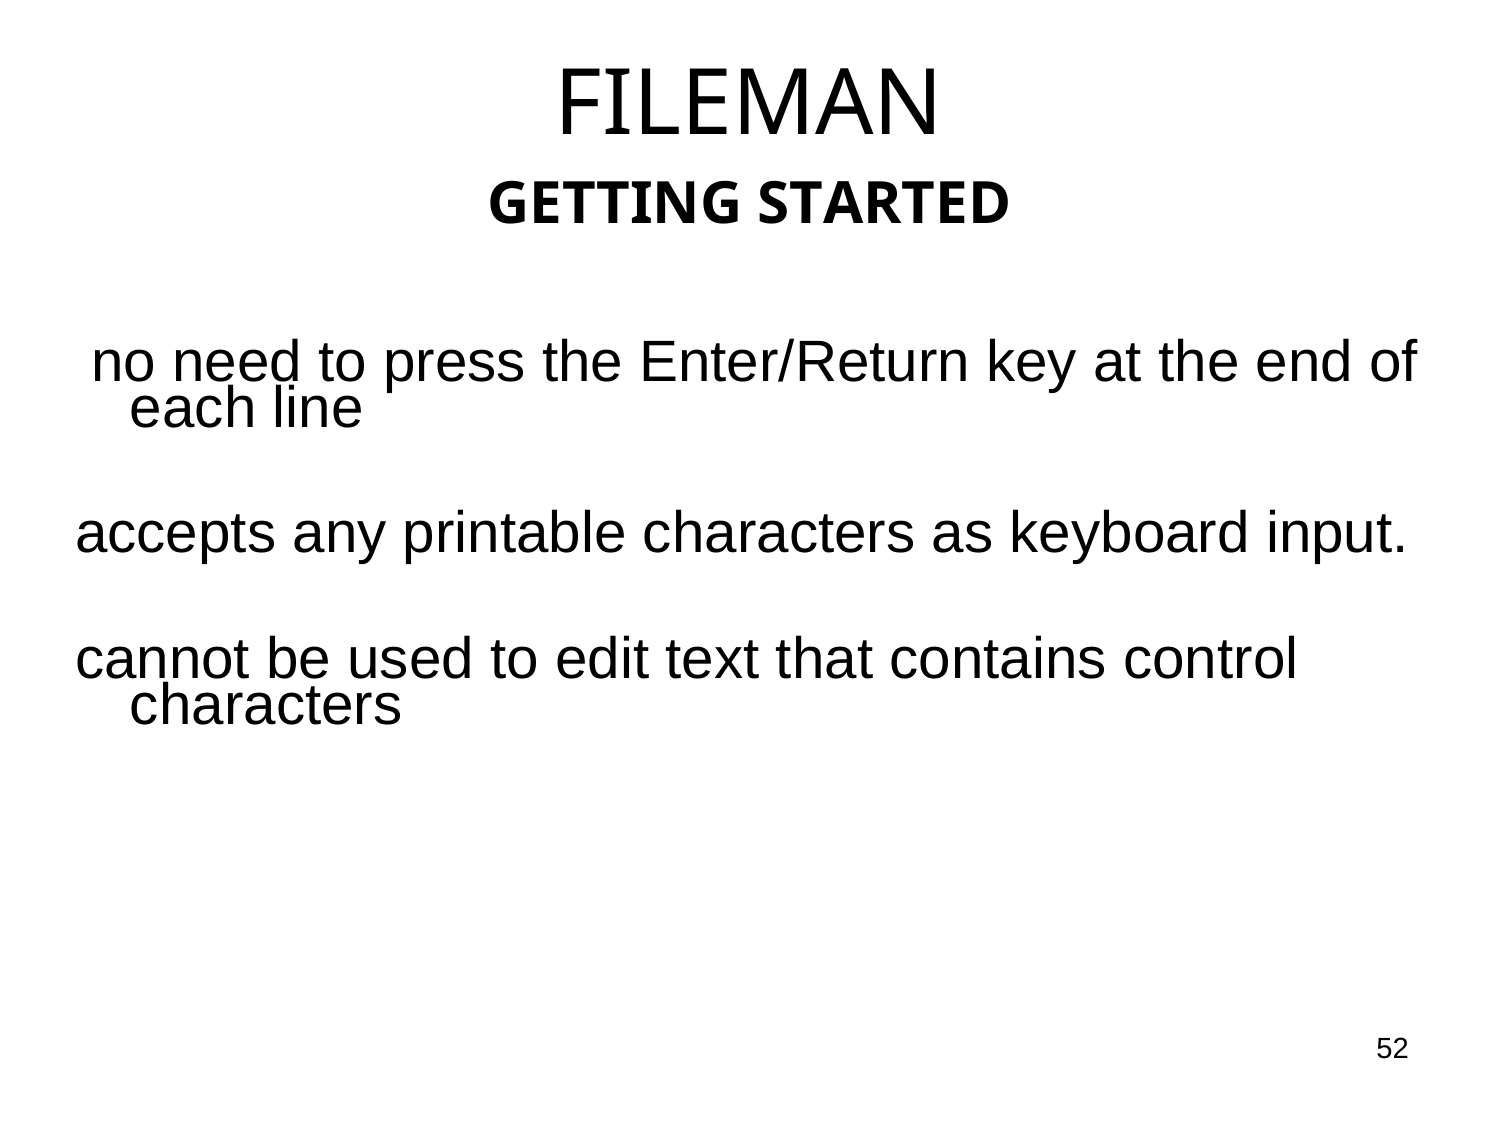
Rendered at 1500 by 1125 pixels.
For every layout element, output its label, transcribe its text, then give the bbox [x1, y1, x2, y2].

list no need to press the Enter/Return key at the end of each line accepts any printable characters as keyboard input. cannot be used to edit text that contains control characters [75, 262, 1424, 991]
title FILEMAN GETTING STARTED [75, 32, 1424, 245]
